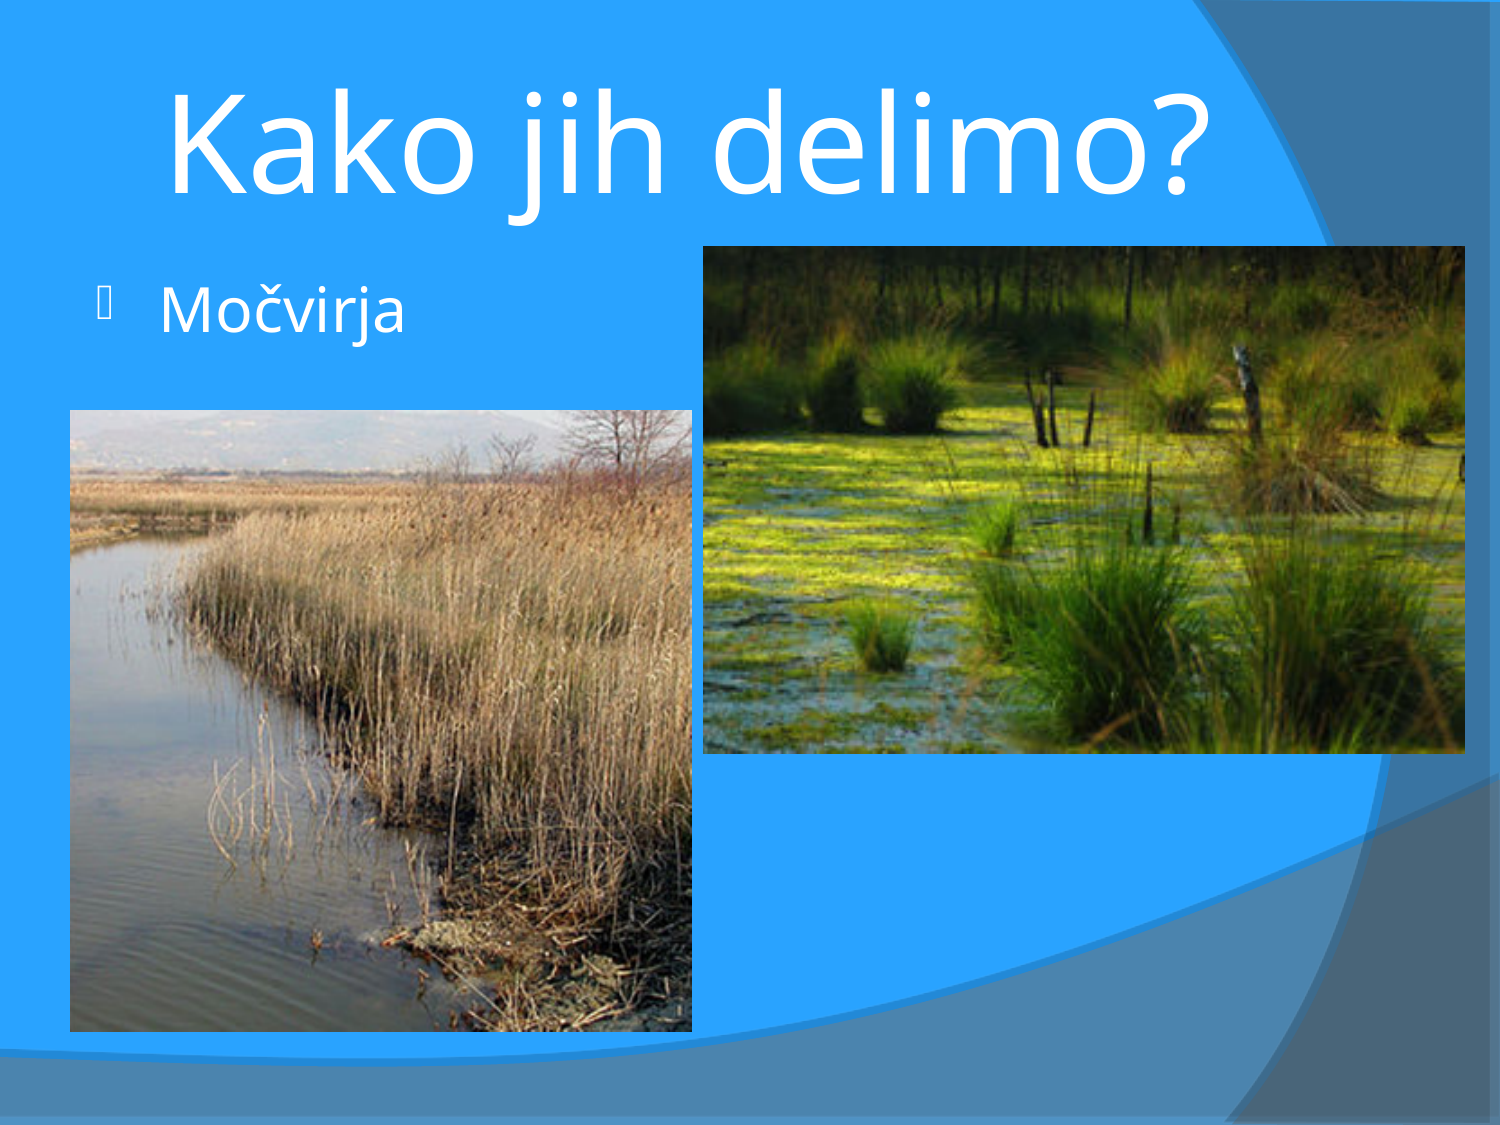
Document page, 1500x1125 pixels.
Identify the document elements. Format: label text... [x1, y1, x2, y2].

picture [70, 410, 692, 1032]
list Močvirja [75, 262, 516, 375]
picture [703, 246, 1465, 754]
title Kako jih delimo? [75, 45, 1300, 233]
